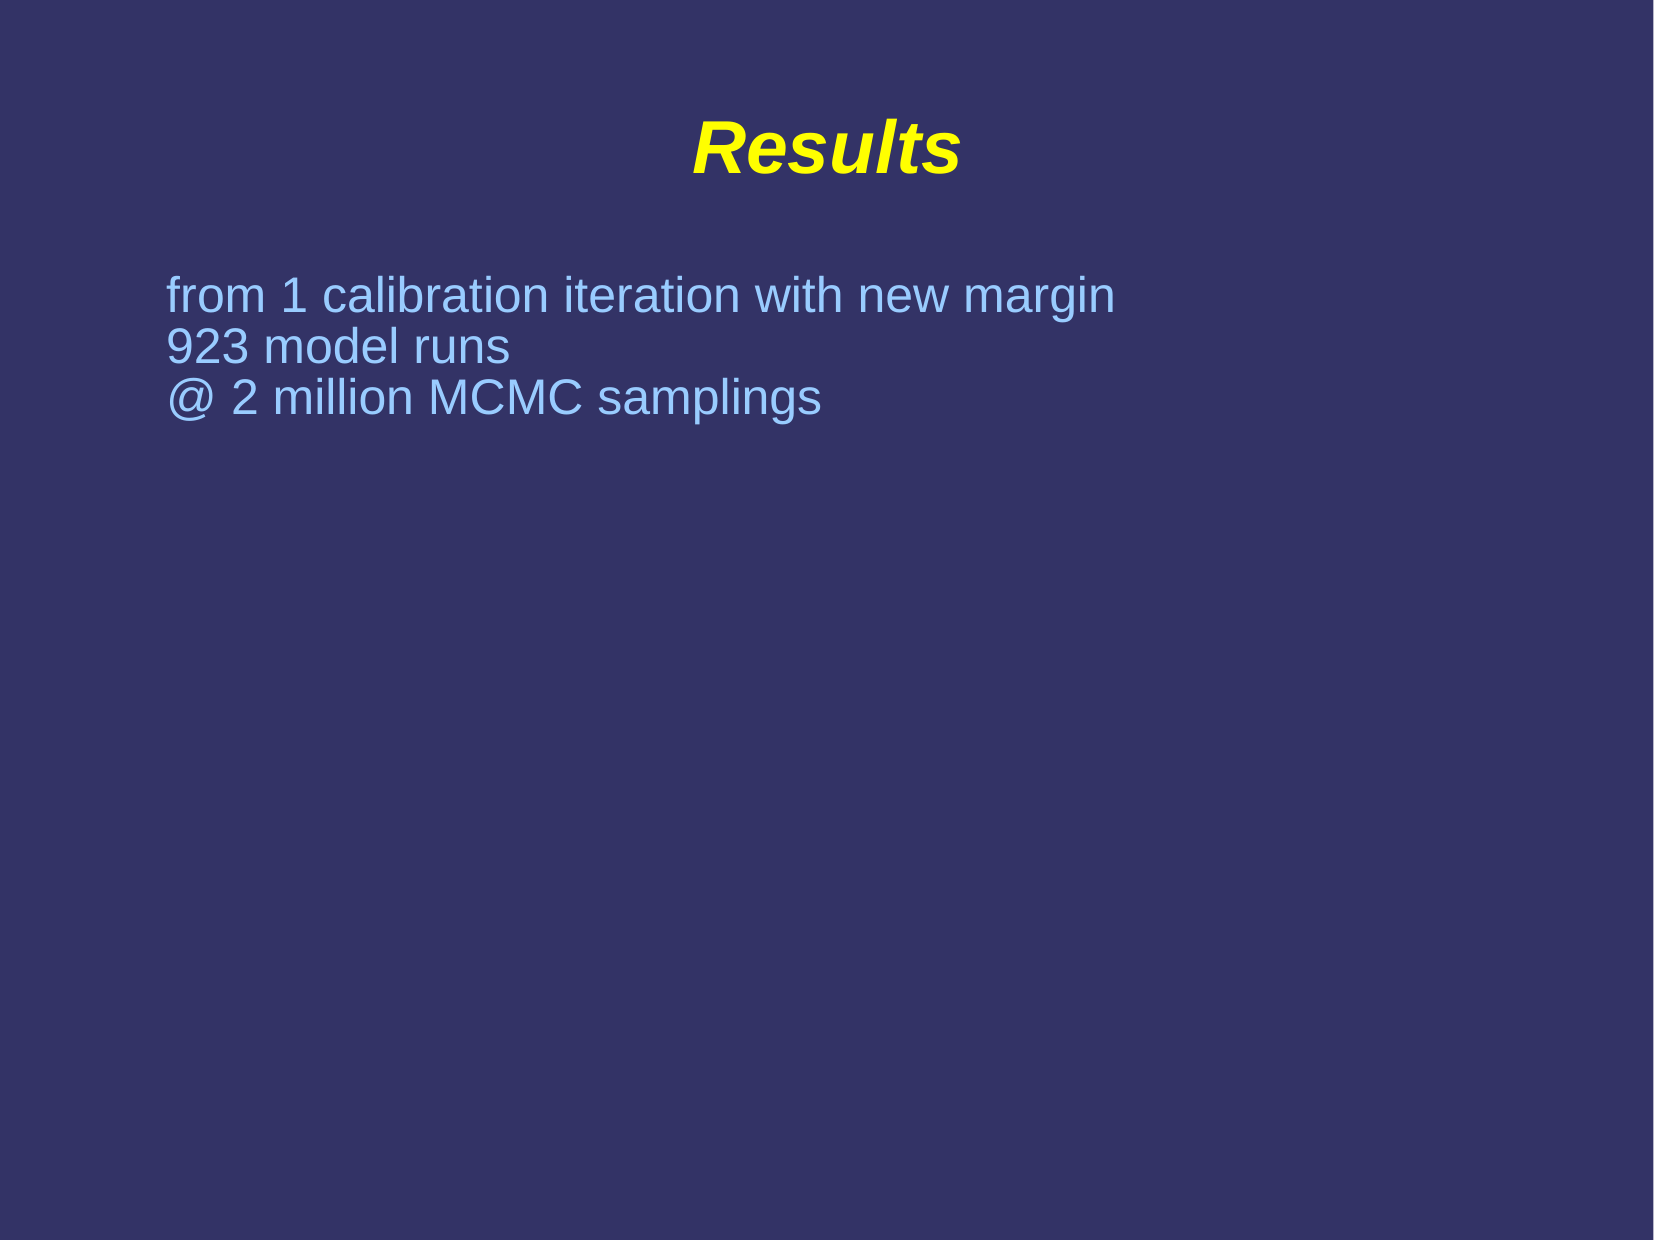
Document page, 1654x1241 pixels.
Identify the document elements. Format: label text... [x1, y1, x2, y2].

title Results [121, 49, 1534, 250]
list from 1 calibration iteration with new margin 923 model runs @ 2 million MCMC samplings [154, 271, 1536, 1159]
